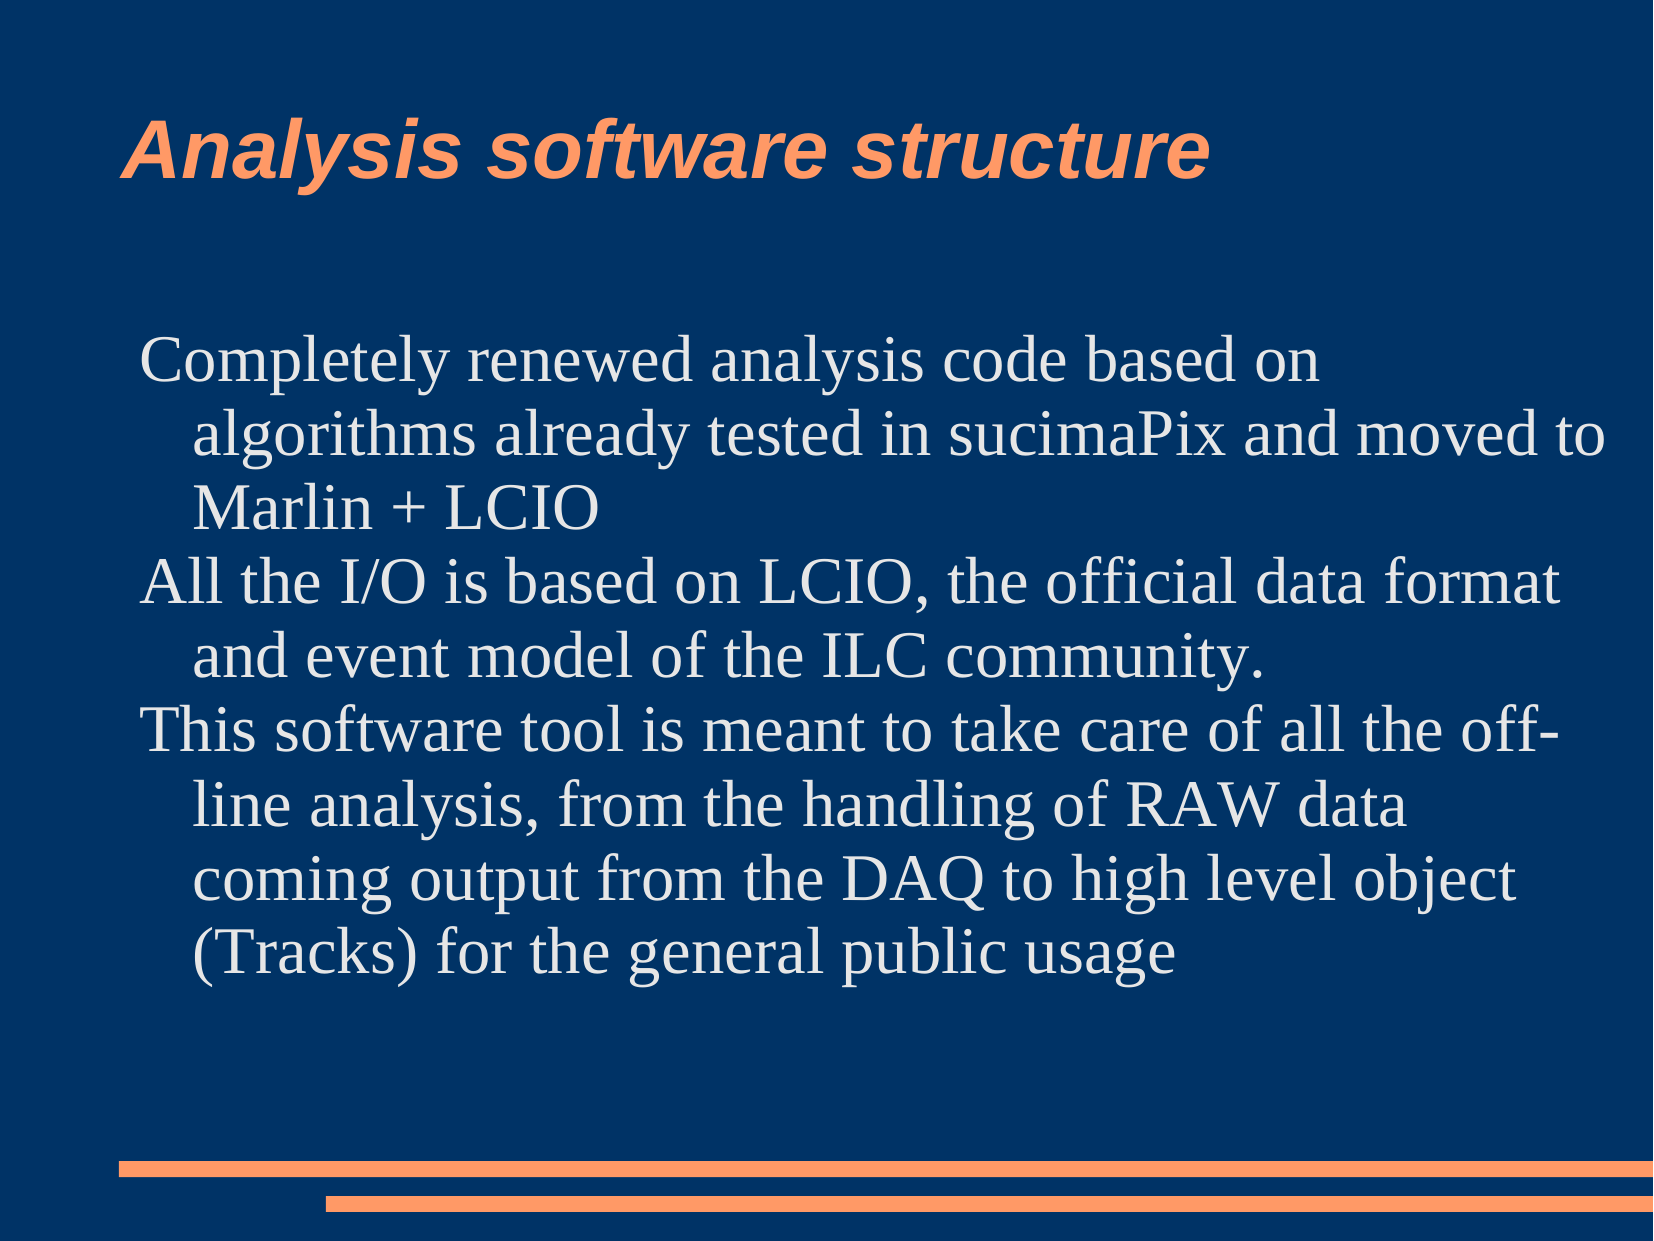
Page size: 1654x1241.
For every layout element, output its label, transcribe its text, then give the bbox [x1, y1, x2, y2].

title Analysis software structure [121, 46, 1534, 254]
list Completely renewed analysis code based on algorithms already tested in sucimaPix and moved to Marlin + LCIO All the I/O is based on LCIO, the official data format and event model of the ILC community. This software tool is meant to take care of all the off-line analysis, from the handling of RAW data coming output from the DAQ to high level object (Tracks) for the general public usage [121, 322, 1613, 1126]
